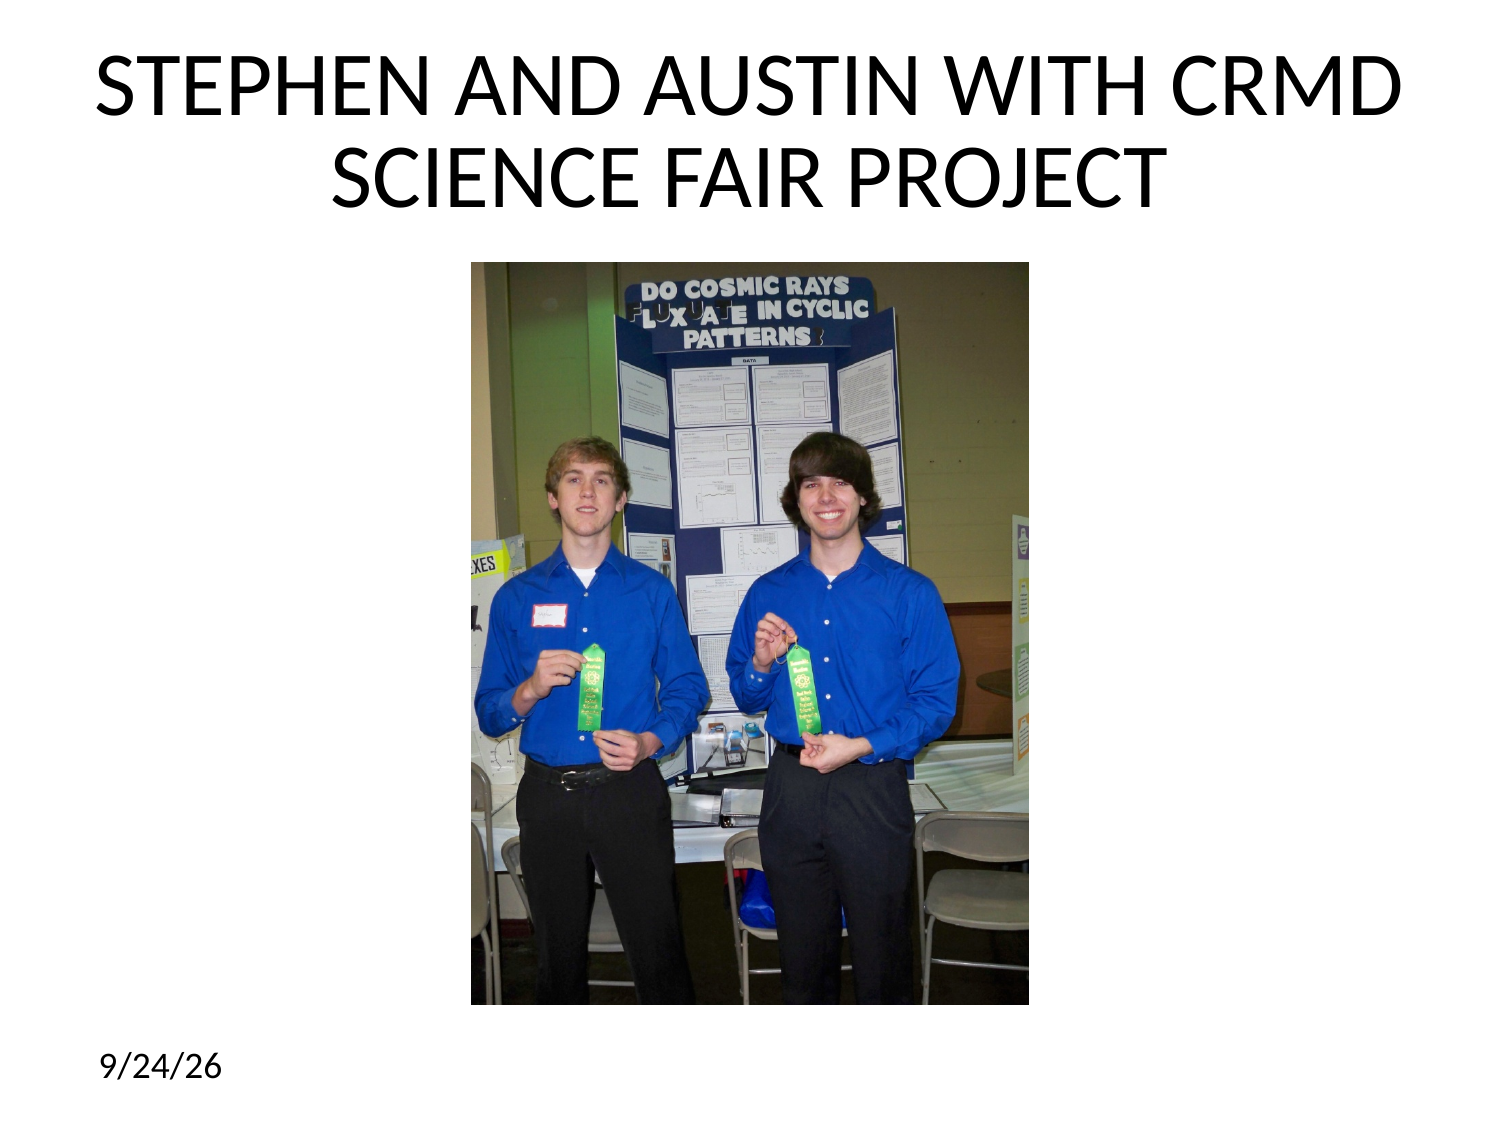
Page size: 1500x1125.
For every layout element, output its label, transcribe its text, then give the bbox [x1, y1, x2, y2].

picture [471, 262, 1029, 1005]
title STEPHEN AND AUSTIN WITH CRMD SCIENCE FAIR PROJECT [75, 45, 1425, 233]
